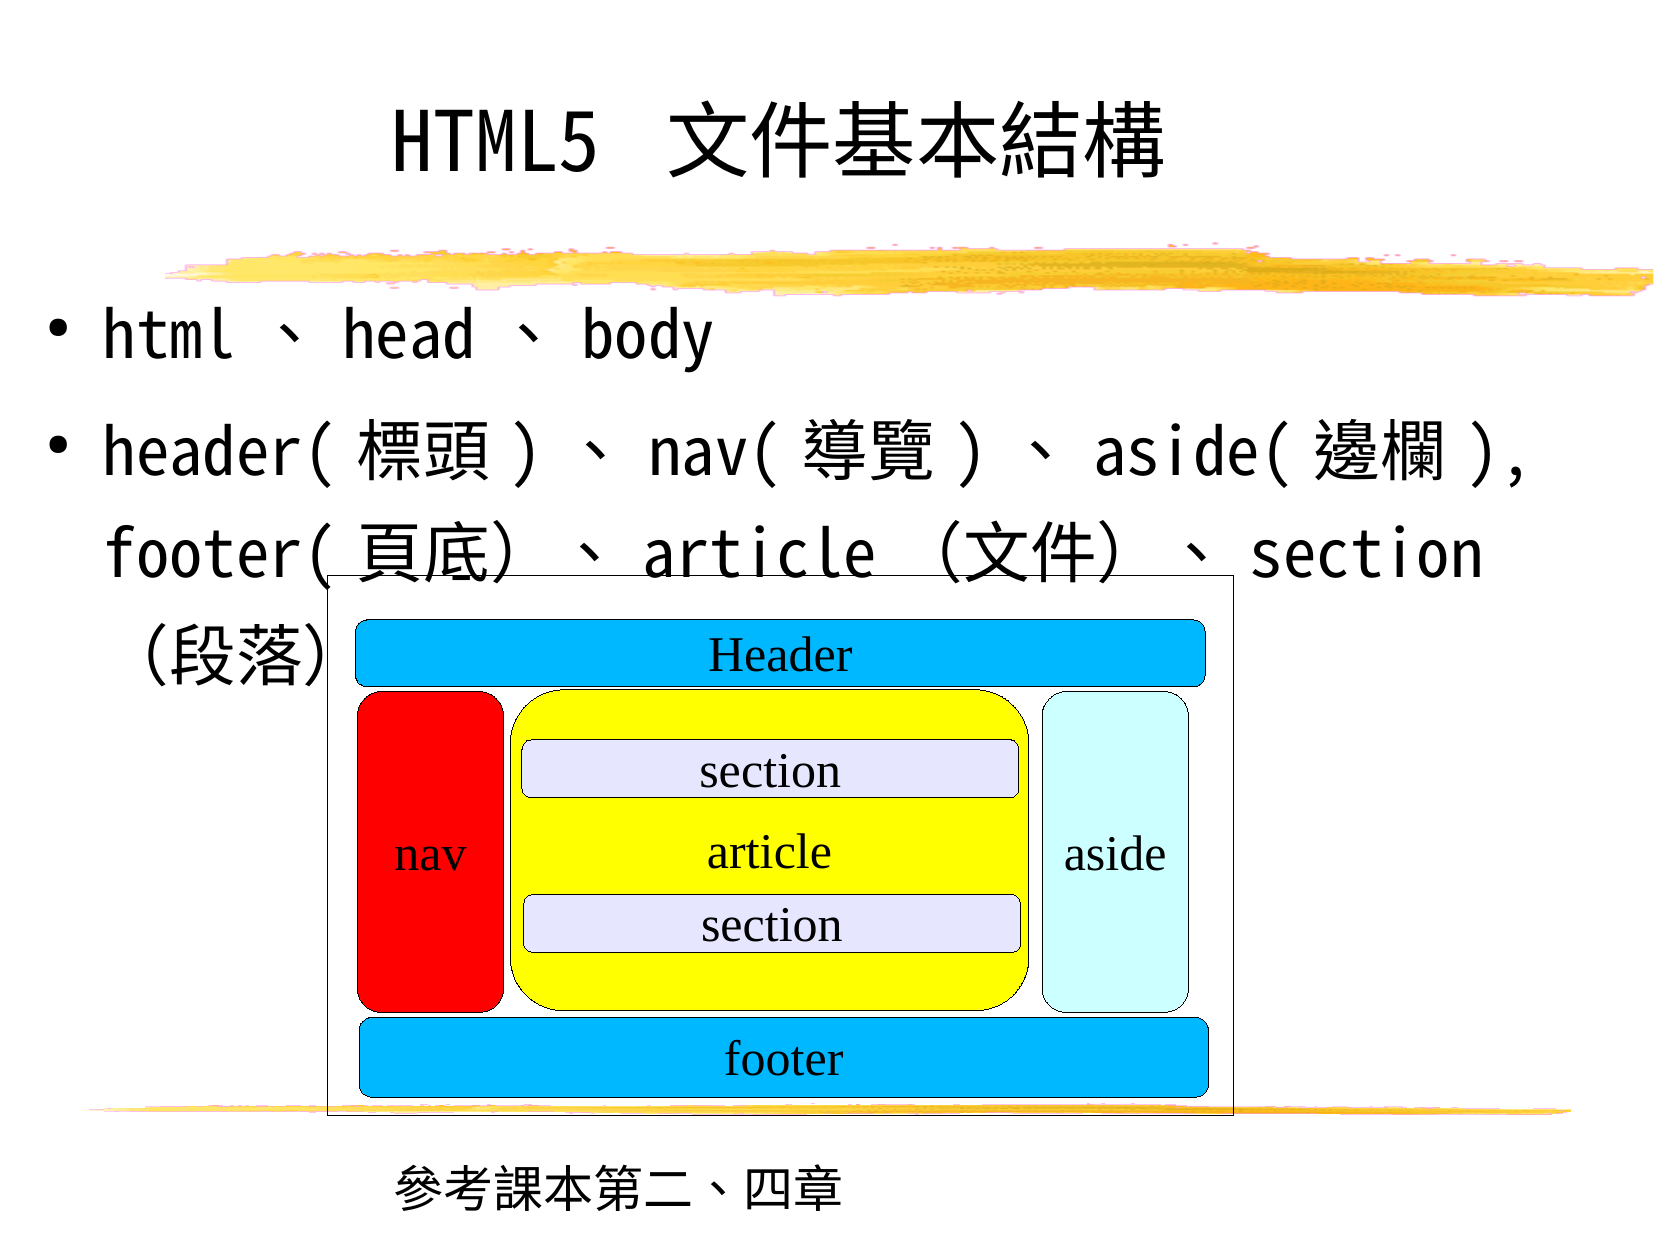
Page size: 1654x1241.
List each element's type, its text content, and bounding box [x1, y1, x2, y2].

title HTML5 文件基本結構 [76, 28, 1482, 235]
text_box footer [359, 1017, 1209, 1098]
text_box section [523, 894, 1021, 953]
text_box section [521, 739, 1019, 798]
list html、head、body header(標頭)、nav(導覽)、aside(邊欄), footer(頁底）、article（文件）、section（段落） [46, 275, 1618, 582]
text_box article [510, 689, 1029, 1011]
text_box 參考課本第二、四章 [393, 1144, 844, 1198]
list html、head、body header(標頭)、nav(導覽)、aside(邊欄), footer(頁底）、article（文件）、section（段落） [328, 576, 1233, 582]
picture [328, 1102, 1233, 1115]
text_box Header [355, 619, 1206, 687]
picture [82, 1102, 1571, 1117]
text_box aside [1042, 691, 1189, 1013]
picture [165, 237, 1654, 308]
text_box nav [357, 691, 504, 1013]
